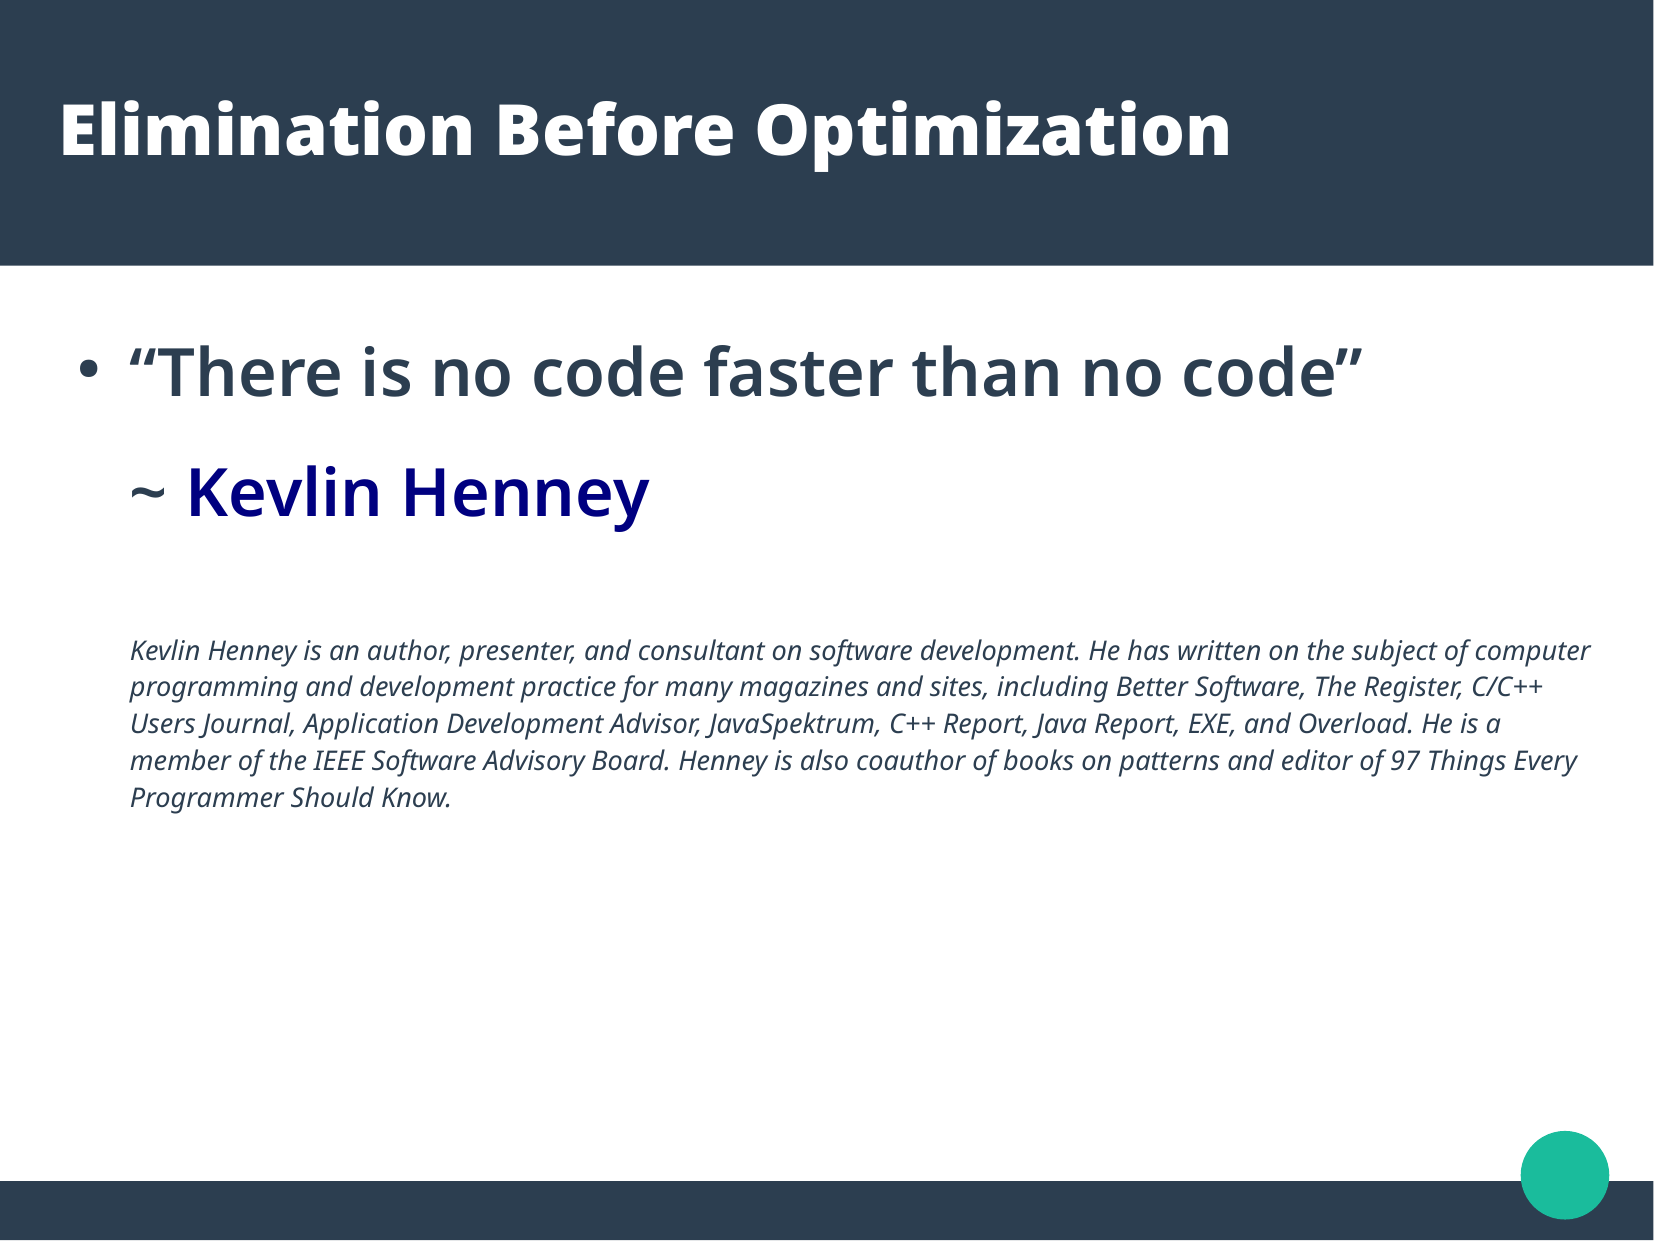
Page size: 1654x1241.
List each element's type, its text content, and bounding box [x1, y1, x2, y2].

title Elimination Before Optimization [59, 49, 1595, 207]
list “There is no code faster than no code” ~ Kevlin Henney Kevlin Henney is an author, presenter, and consultant on software development. He has written on the subject of computer programming and development practice for many magazines and sites, including Better Software, The Register, C/C++ Users Journal, Application Development Advisor, JavaSpektrum, C++ Report, Java Report, EXE, and Overload. He is a member of the IEEE Software Advisory Board. Henney is also coauthor of books on patterns and editor of 97 Things Every Programmer Should Know. [59, 324, 1595, 1152]
